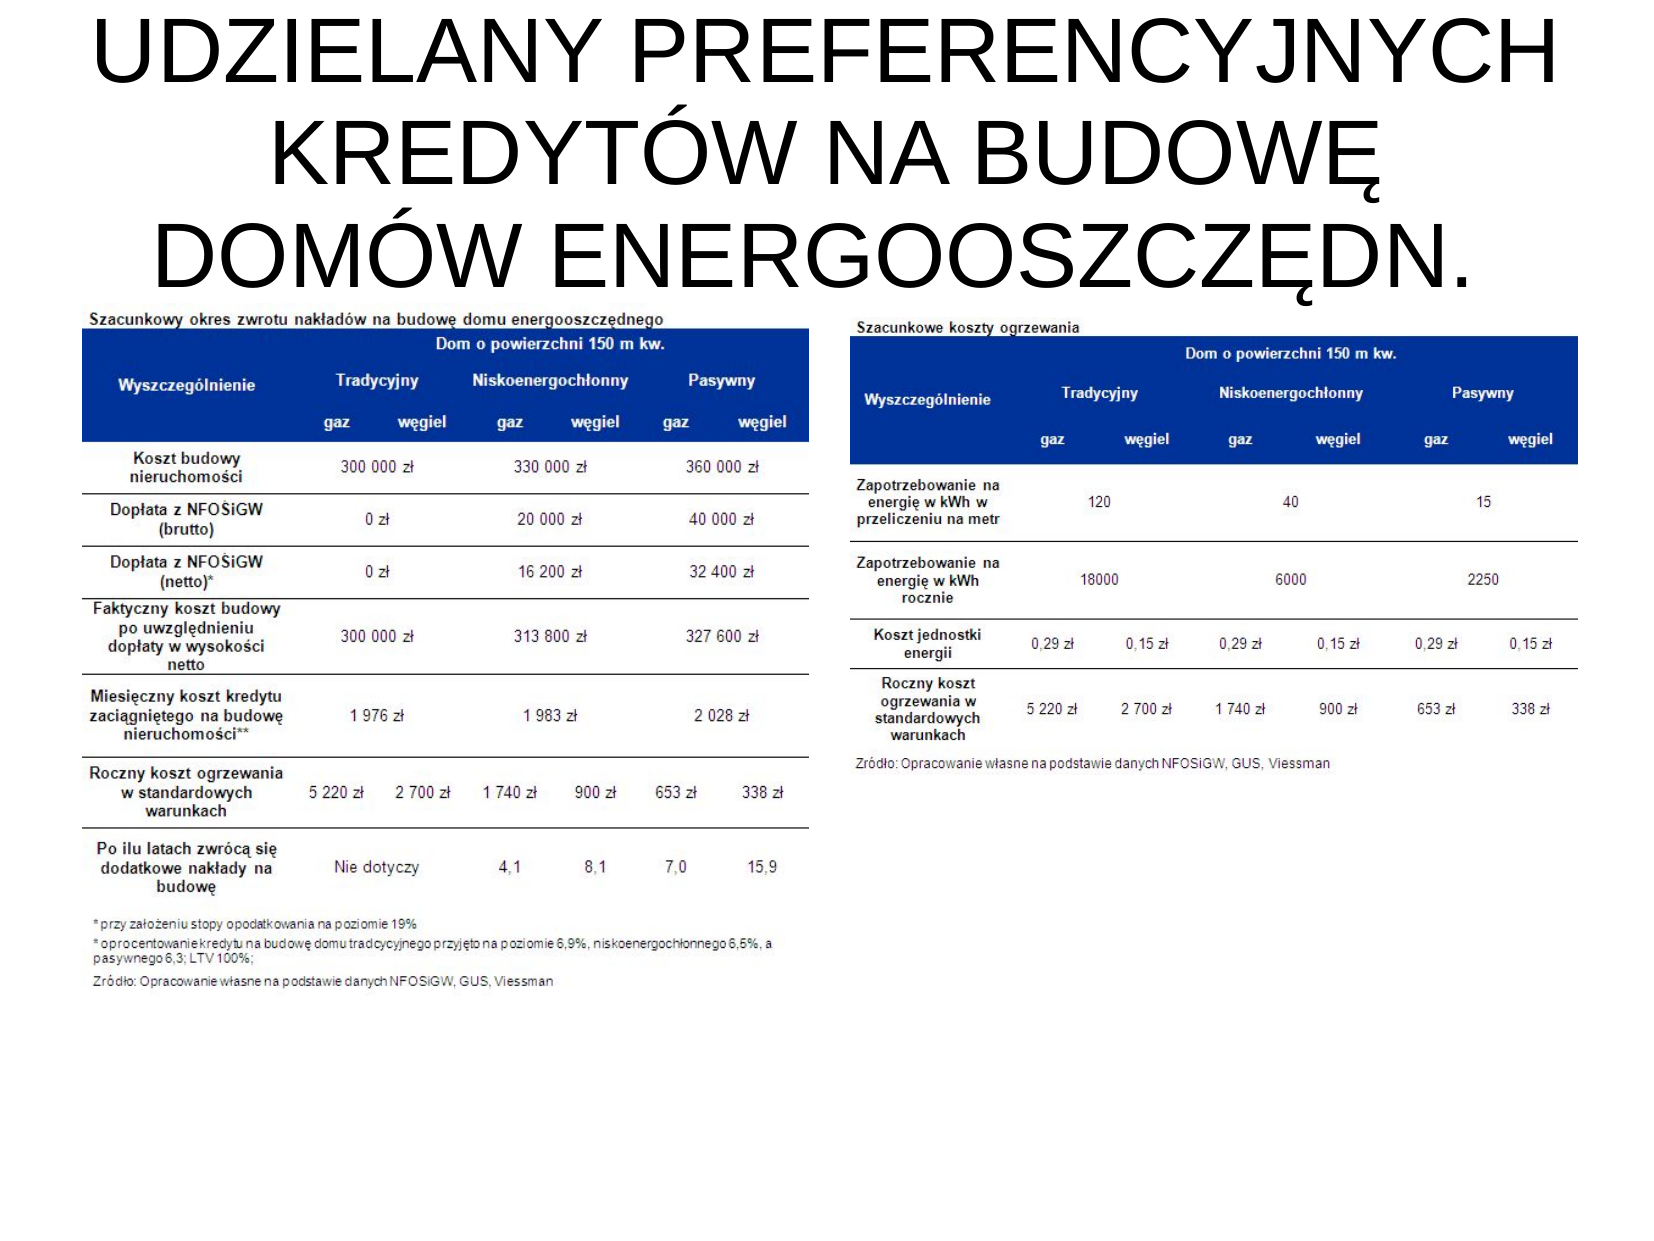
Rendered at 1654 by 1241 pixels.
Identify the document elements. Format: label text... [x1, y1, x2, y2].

picture [82, 303, 809, 997]
picture [850, 317, 1578, 775]
title UDZIELANY PREFERENCYJNYCH KREDYTÓW NA BUDOWĘ DOMÓW ENERGOOSZCZĘDN. [82, 0, 1571, 307]
